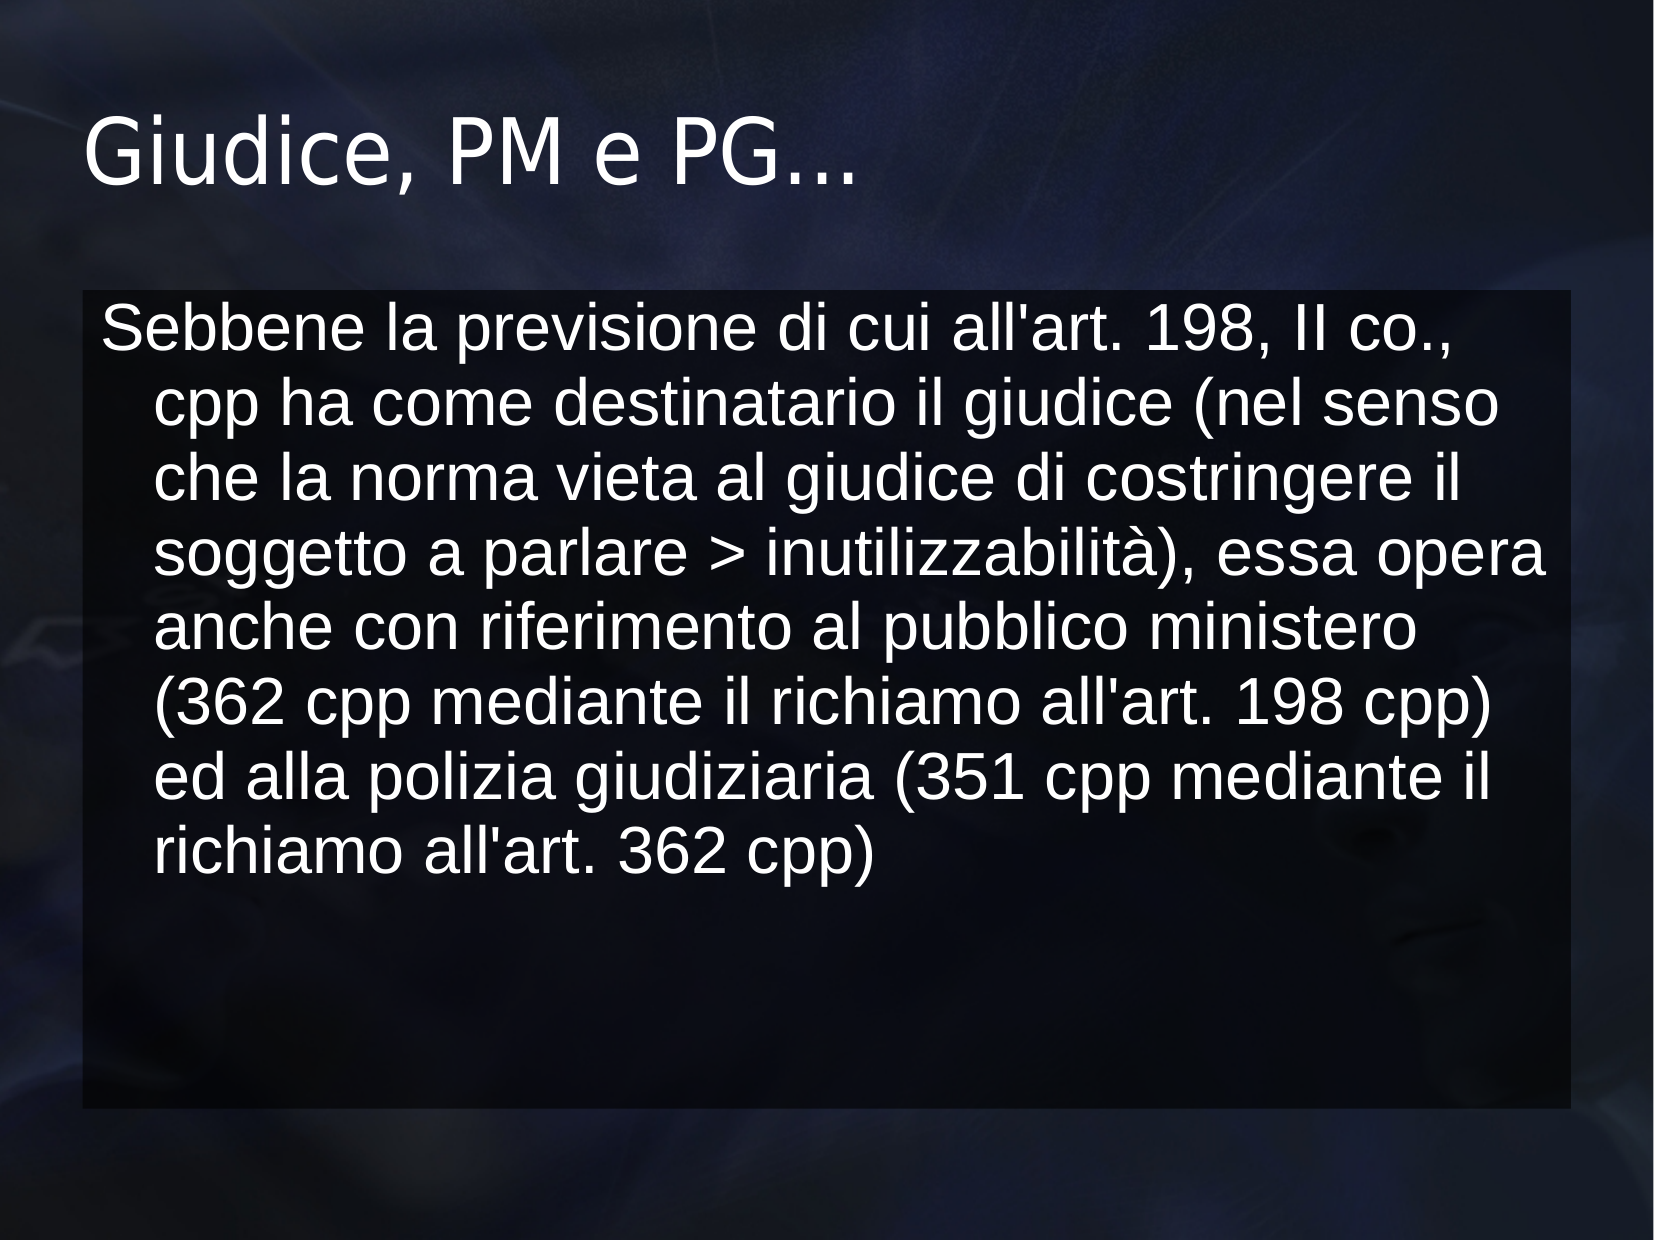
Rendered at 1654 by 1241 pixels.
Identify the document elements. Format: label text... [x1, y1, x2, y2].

title Giudice, PM e PG... [82, 56, 1571, 250]
picture [0, 0, 1654, 1240]
list Sebbene la previsione di cui all'art. 198, II co., cpp ha come destinatario il giudice (nel senso che la norma vieta al giudice di costringere il soggetto a parlare > inutilizzabilità), essa opera anche con riferimento al pubblico ministero (362 cpp mediante il richiamo all'art. 198 cpp) ed alla polizia giudiziaria (351 cpp mediante il richiamo all'art. 362 cpp) [82, 290, 1571, 1094]
